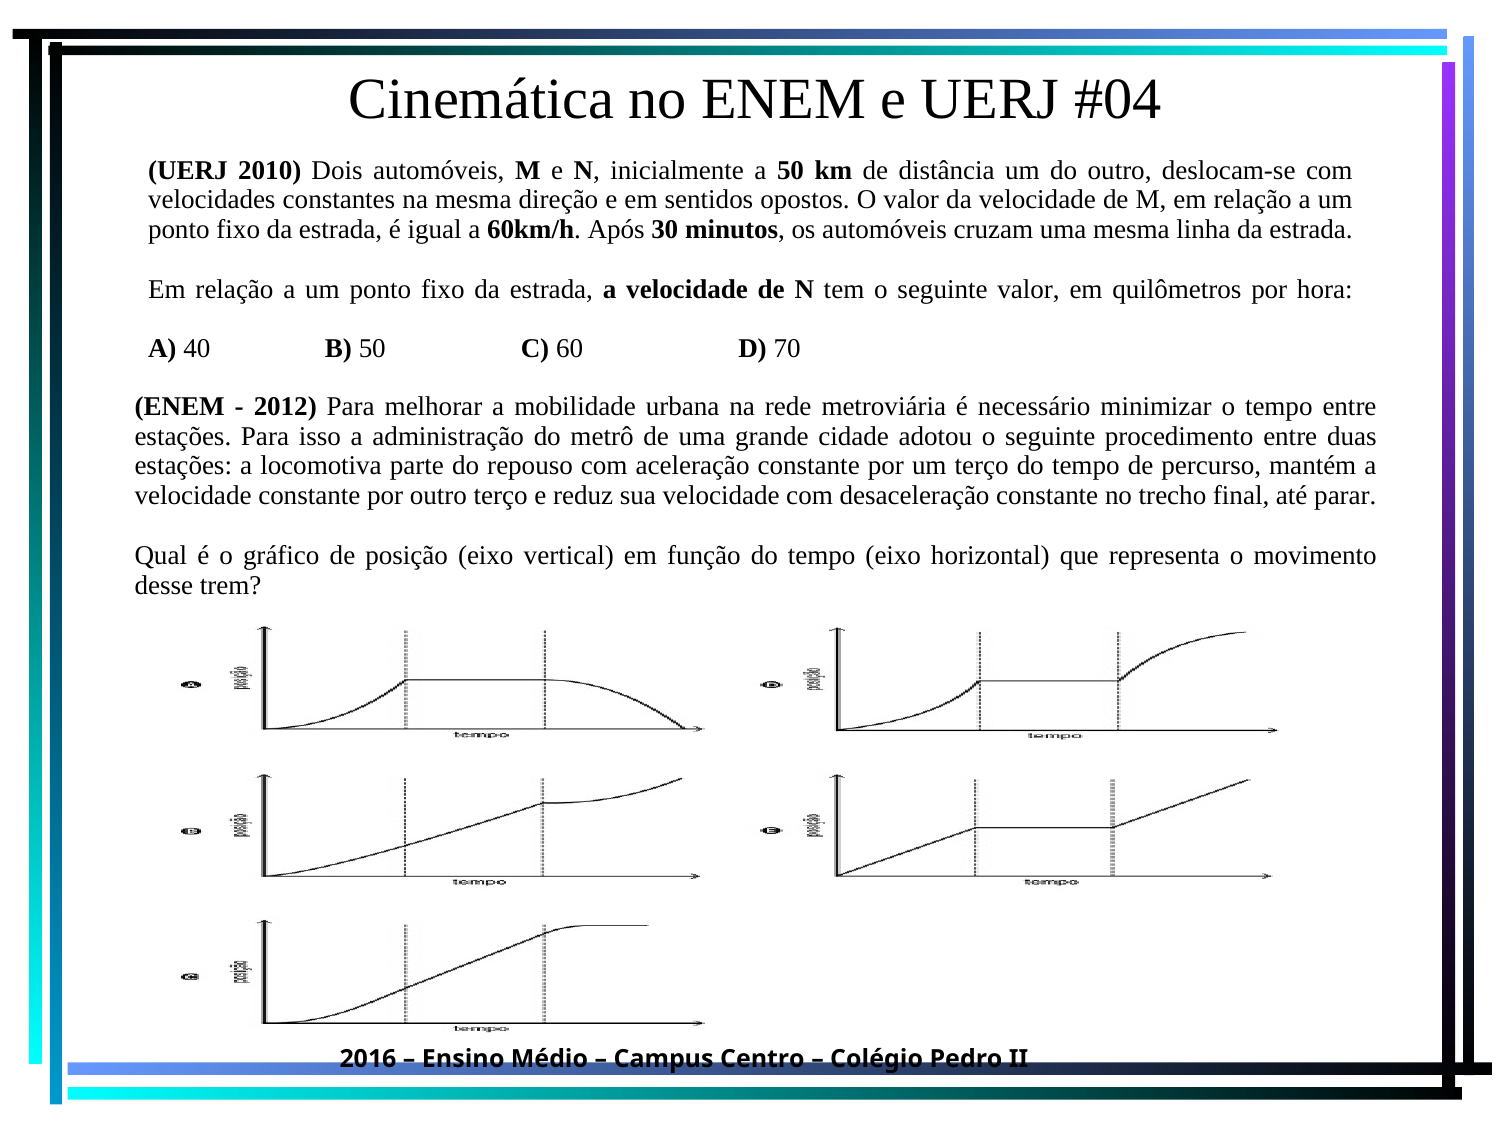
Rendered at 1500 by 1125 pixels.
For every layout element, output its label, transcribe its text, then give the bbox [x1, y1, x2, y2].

text_box 2016 – Ensino Médio – Campus Centro – Colégio Pedro II [324, 1034, 1045, 1083]
title Cinemática no ENEM e UERJ #04 [118, 59, 1394, 148]
title (ENEM - 2012) Para melhorar a mobilidade urbana na rede metroviária é necessário minimizar o tempo entre estações. Para isso a administração do metrô de uma grande cidade adotou o seguinte procedimento entre duas estações: a locomotiva parte do repouso com aceleração constante por um terço do tempo de percurso, mantém a velocidade constante por outro terço e reduz sua velocidade com desaceleração constante no trecho final, até parar. Qual é o gráfico de posição (eixo vertical) em função do tempo (eixo horizontal) que representa o movimento desse trem? [118, 383, 1394, 621]
picture [0, 0, 1500, 1125]
title (UERJ 2010) Dois automóveis, M e N, inicialmente a 50 km de distância um do outro, deslocam-se com velocidades constantes na mesma direção e em sentidos opostos. O valor da velocidade de M, em relação a um ponto fixo da estrada, é igual a 60km/h. Após 30 minutos, os automóveis cruzam uma mesma linha da estrada. Em relação a um ponto fixo da estrada, a velocidade de N tem o seguinte valor, em quilômetros por hora: A) 40 B) 50 C) 60 D) 70 [112, 147, 1388, 376]
